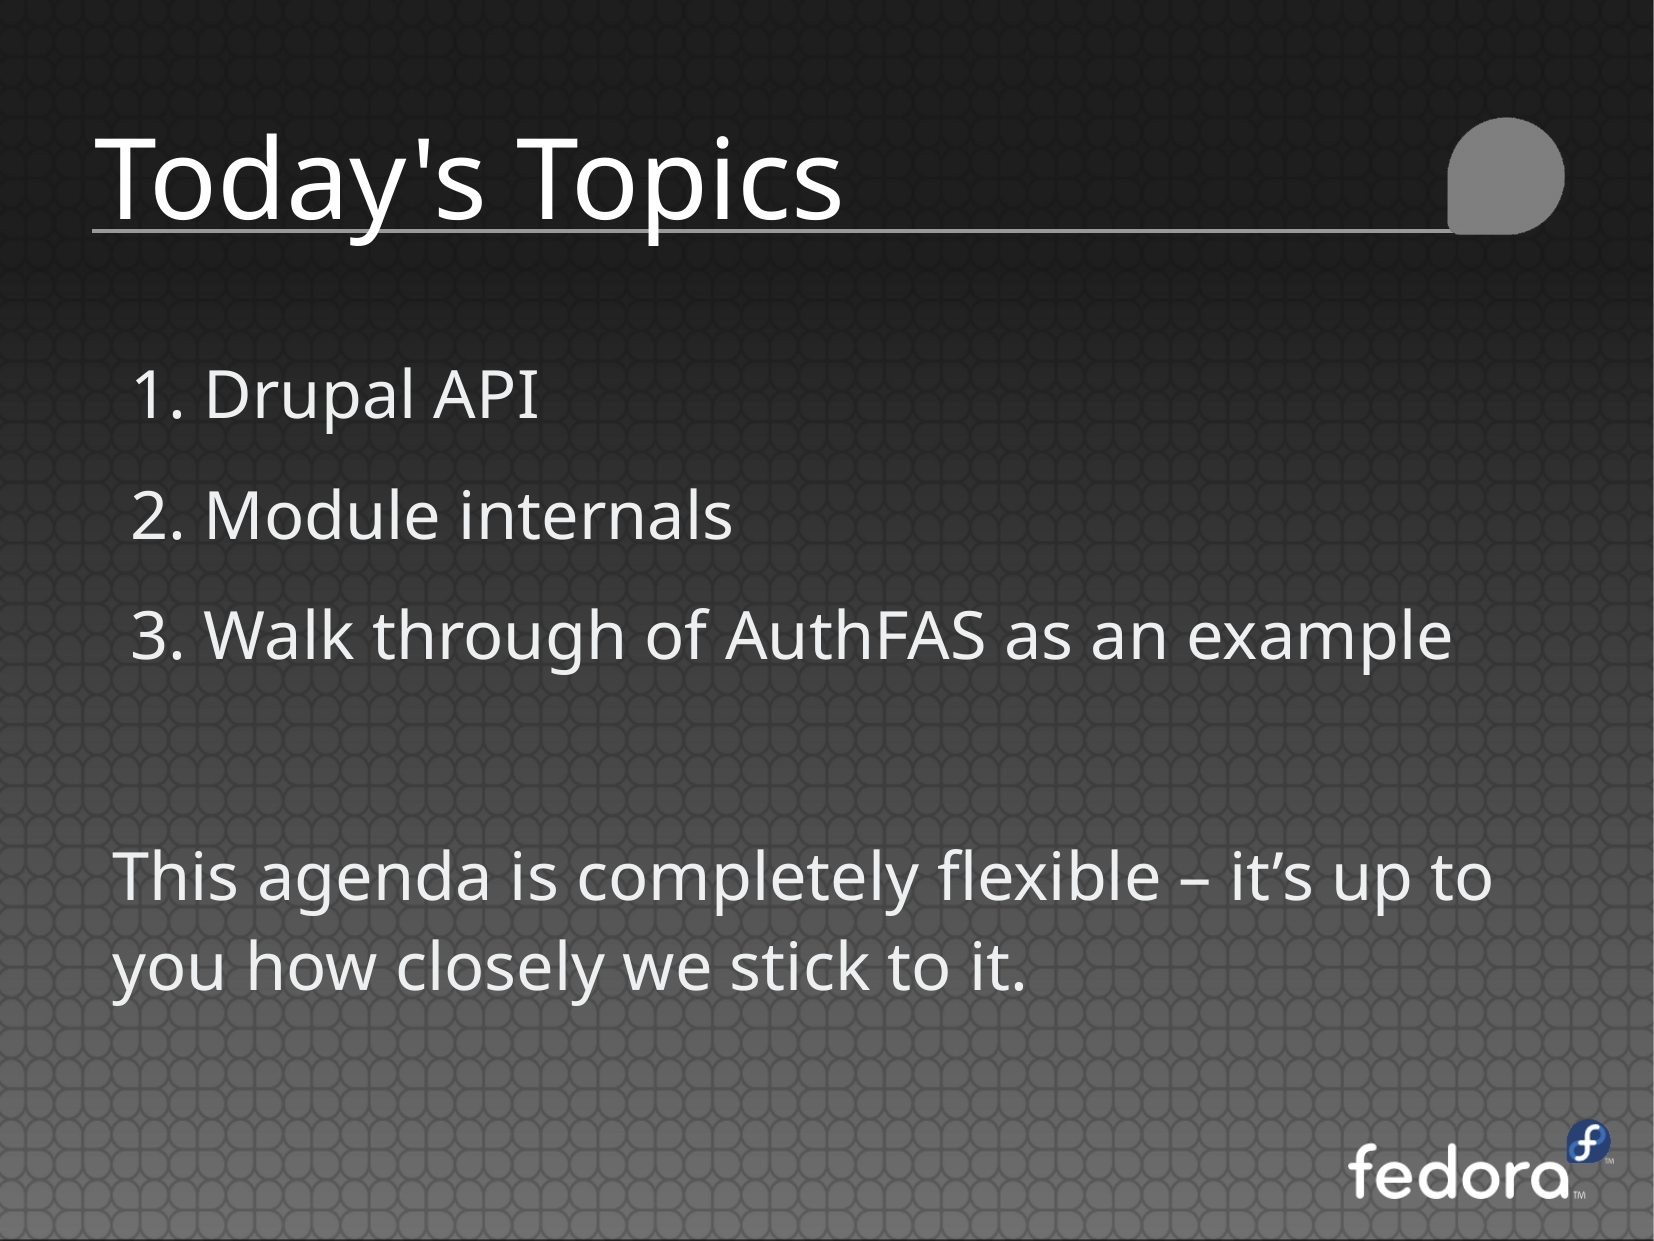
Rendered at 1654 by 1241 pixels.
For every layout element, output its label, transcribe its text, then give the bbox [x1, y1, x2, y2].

title Today's Topics [94, 100, 1426, 251]
list Drupal API Module internals Walk through of AuthFAS as an example This agenda is completely flexible – it’s up to you how closely we stick to it. [112, 227, 1501, 1163]
picture [0, 0, 1654, 1241]
